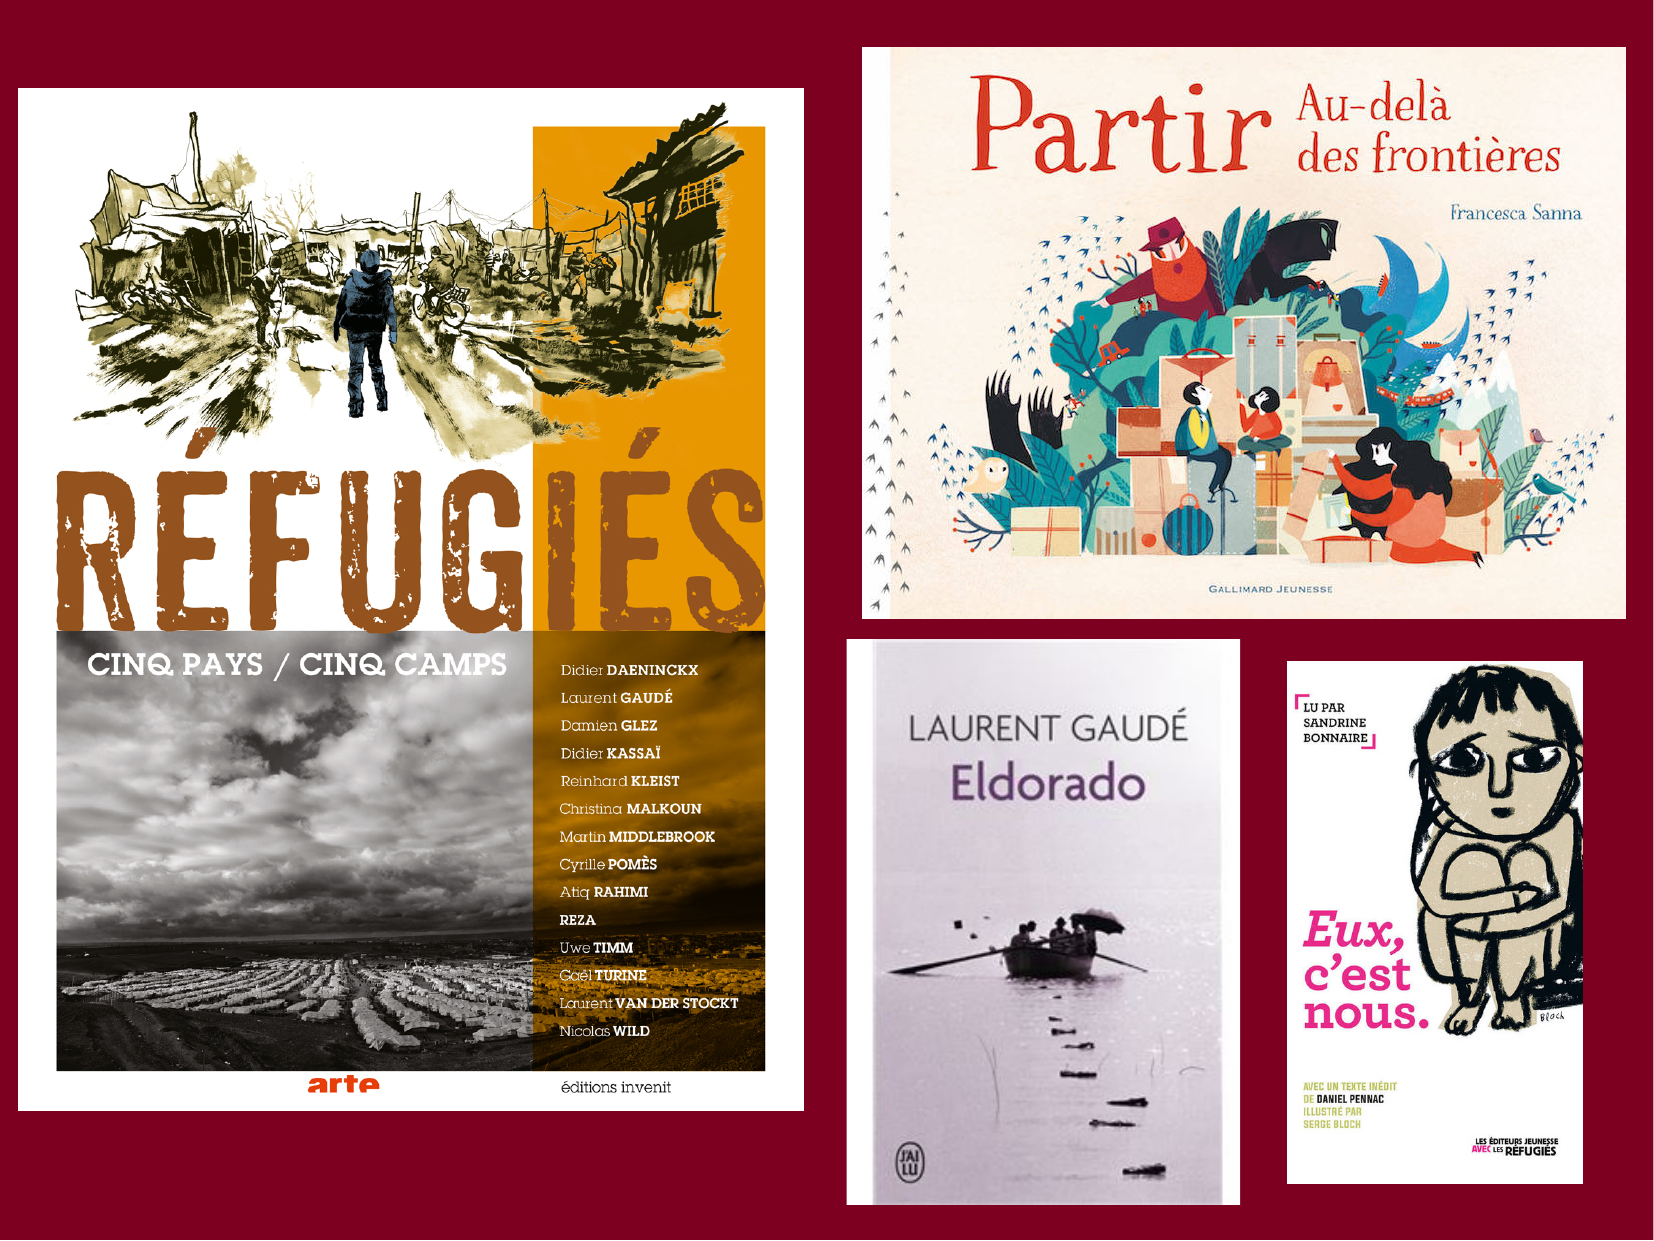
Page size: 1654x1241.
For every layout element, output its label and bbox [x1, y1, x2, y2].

picture [1287, 661, 1583, 1184]
picture [18, 88, 804, 1111]
picture [846, 639, 1241, 1205]
picture [862, 47, 1626, 619]
